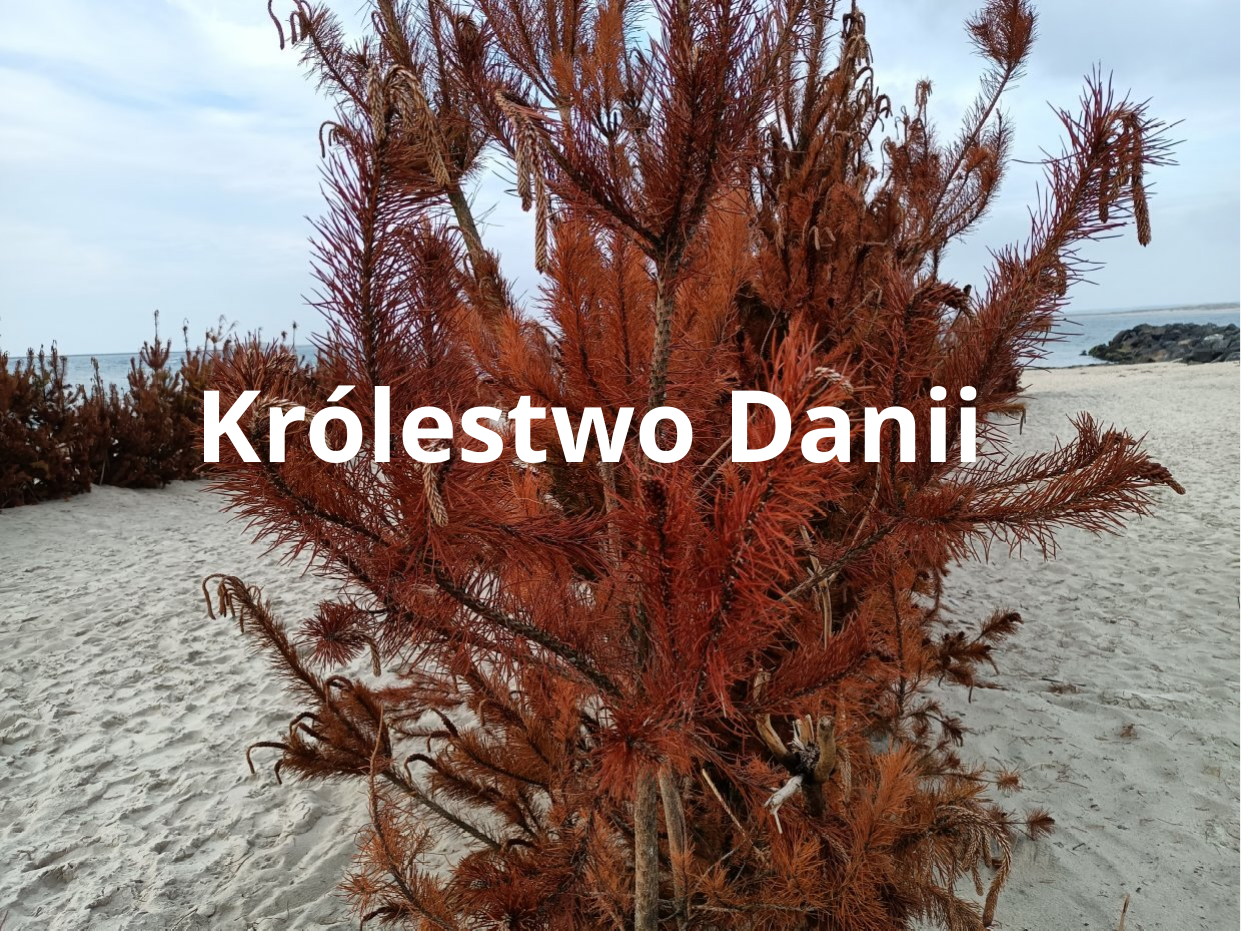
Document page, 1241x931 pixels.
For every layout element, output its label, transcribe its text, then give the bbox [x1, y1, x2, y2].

picture [0, 0, 1241, 931]
title Królestwo Danii [177, 301, 1004, 547]
